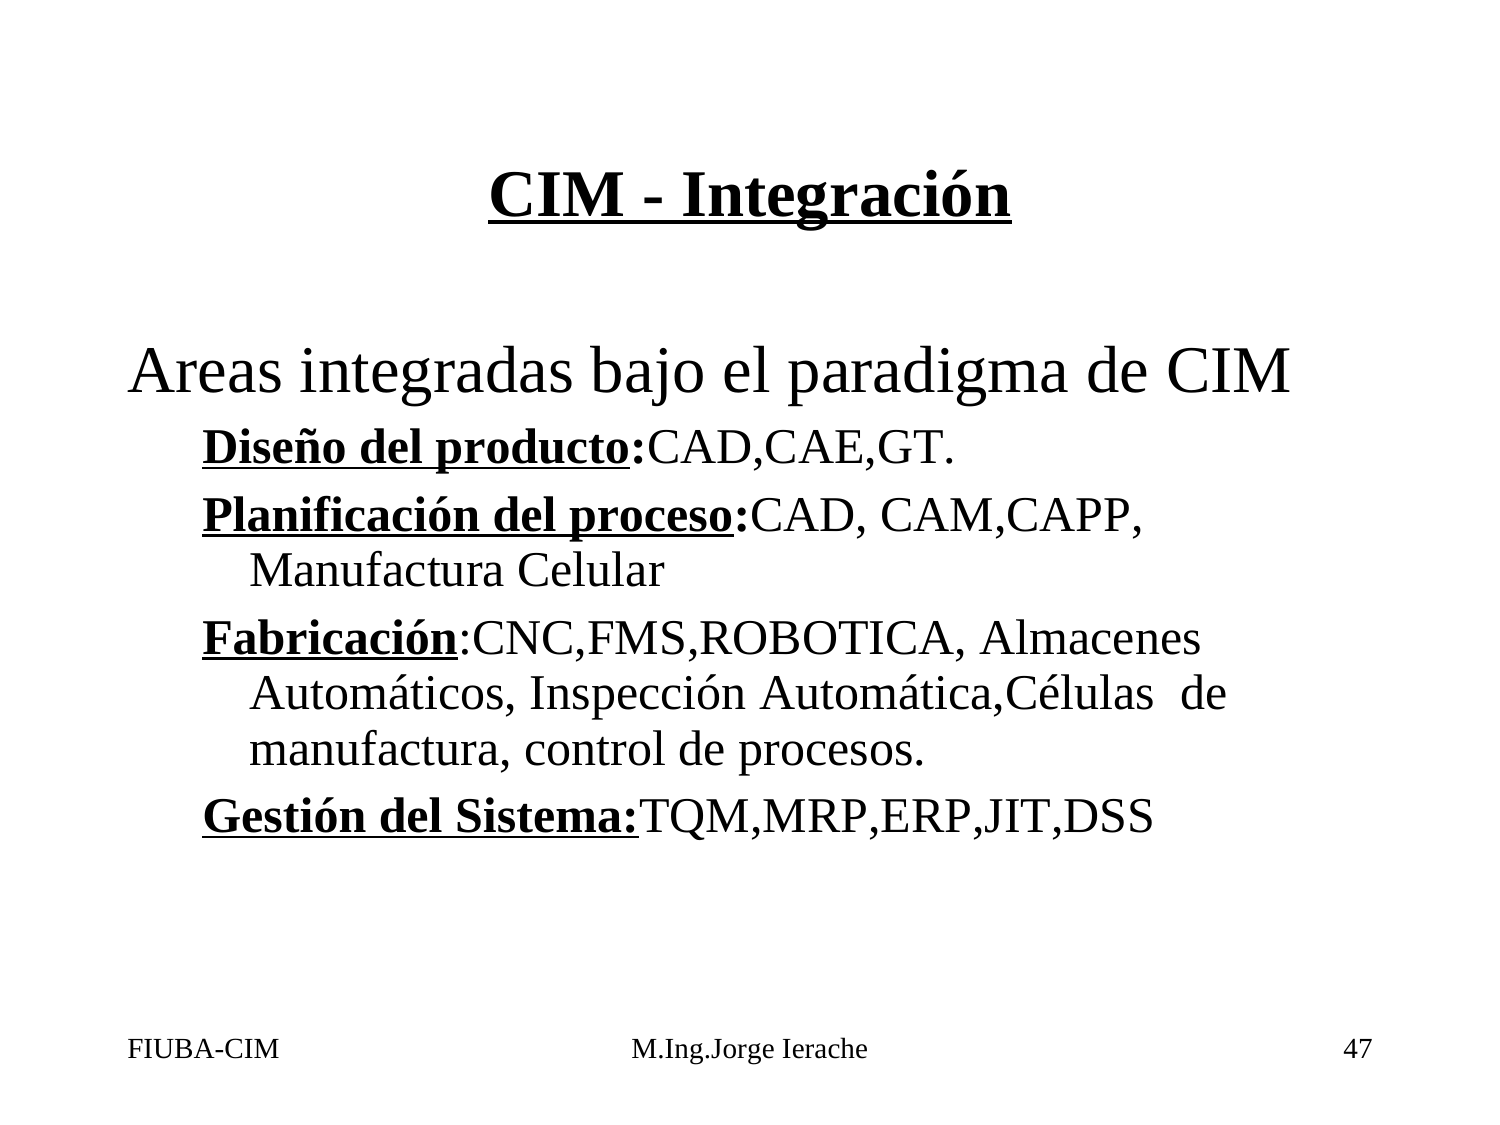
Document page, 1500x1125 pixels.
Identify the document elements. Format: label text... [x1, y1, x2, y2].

list Areas integradas bajo el paradigma de CIM Diseño del producto:CAD,CAE,GT. Planificación del proceso:CAD, CAM,CAPP, Manufactura Celular Fabricación:CNC,FMS,ROBOTICA, Almacenes Automáticos, Inspección Automática,Células de manufactura, control de procesos. Gestión del Sistema:TQM,MRP,ERP,JIT,DSS [112, 324, 1388, 1001]
title CIM - Integración [112, 99, 1388, 288]
